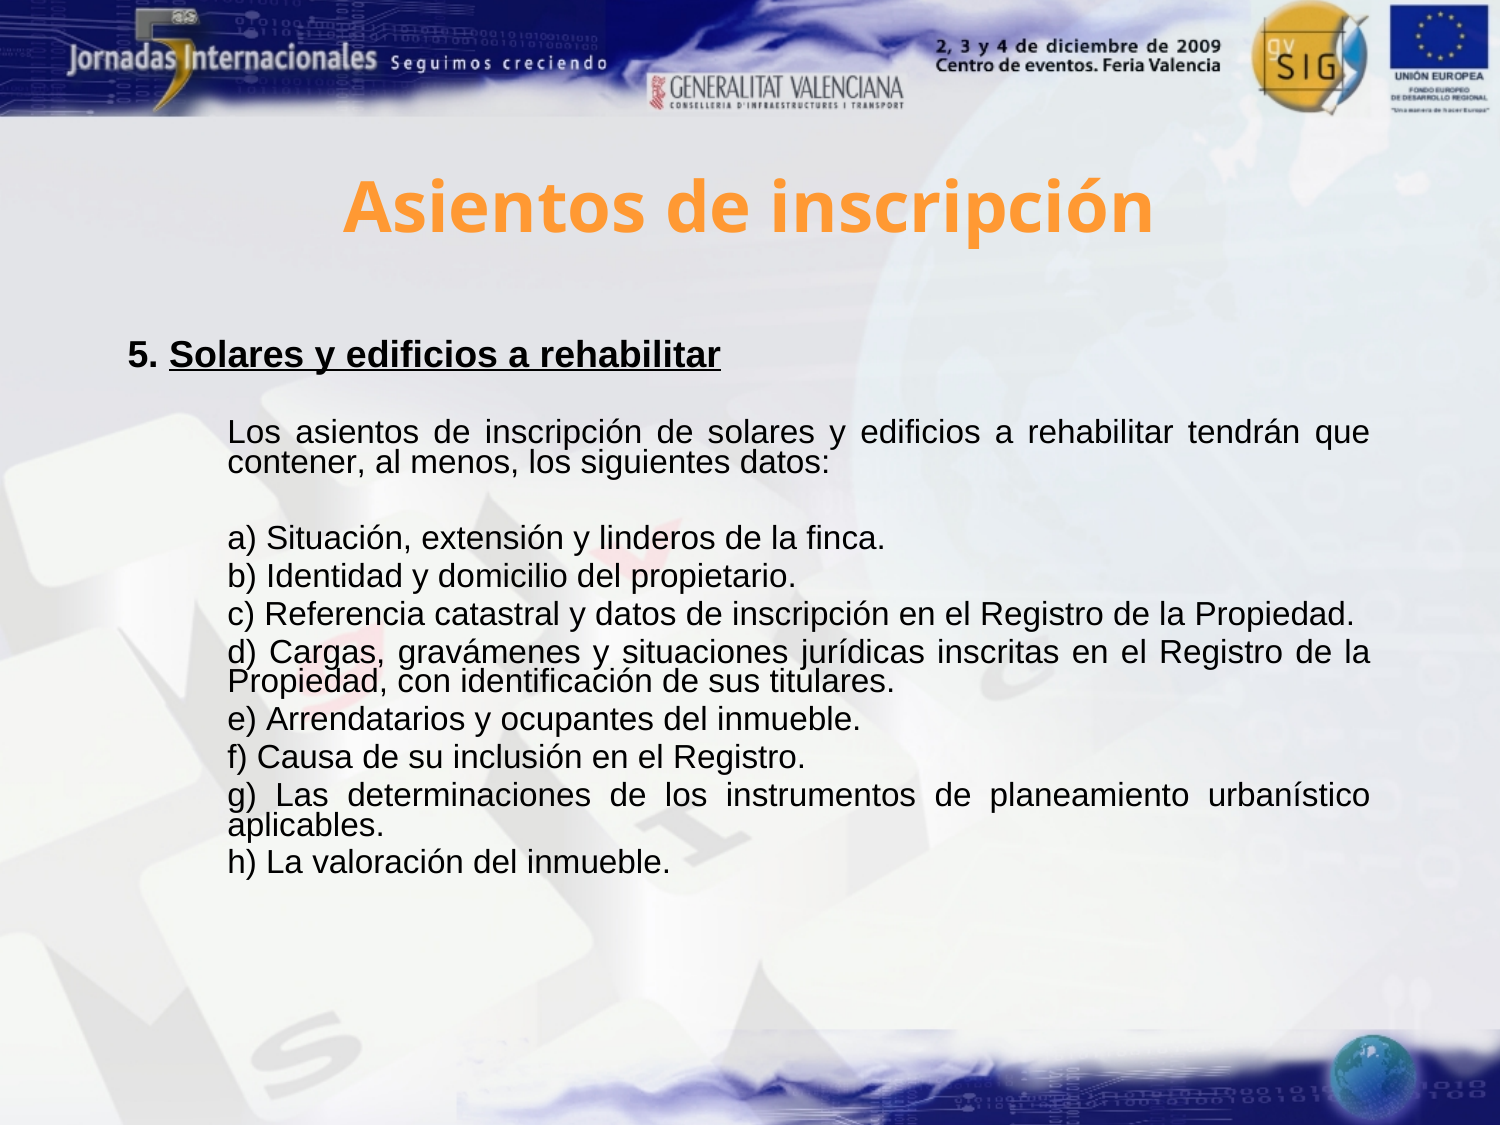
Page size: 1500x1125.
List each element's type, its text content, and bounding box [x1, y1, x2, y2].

picture [0, 270, 1500, 1125]
picture [0, 0, 1500, 139]
list 5. Solares y edificios a rehabilitar Los asientos de inscripción de solares y edificios a rehabilitar tendrán que contener, al menos, los siguientes datos: a) Situación, extensión y linderos de la finca. b) Identidad y domicilio del propietario. c) Referencia catastral y datos de inscripción en el Registro de la Propiedad. d) Cargas, gravámenes y situaciones jurídicas inscritas en el Registro de la Propiedad, con identificación de sus titulares. e) Arrendatarios y ocupantes del inmueble. f) Causa de su inclusión en el Registro. g) Las determinaciones de los instrumentos de planeamiento urbanístico aplicables. h) La valoración del inmueble. [112, 286, 1388, 1032]
text_box Asientos de inscripción [0, 139, 1500, 270]
